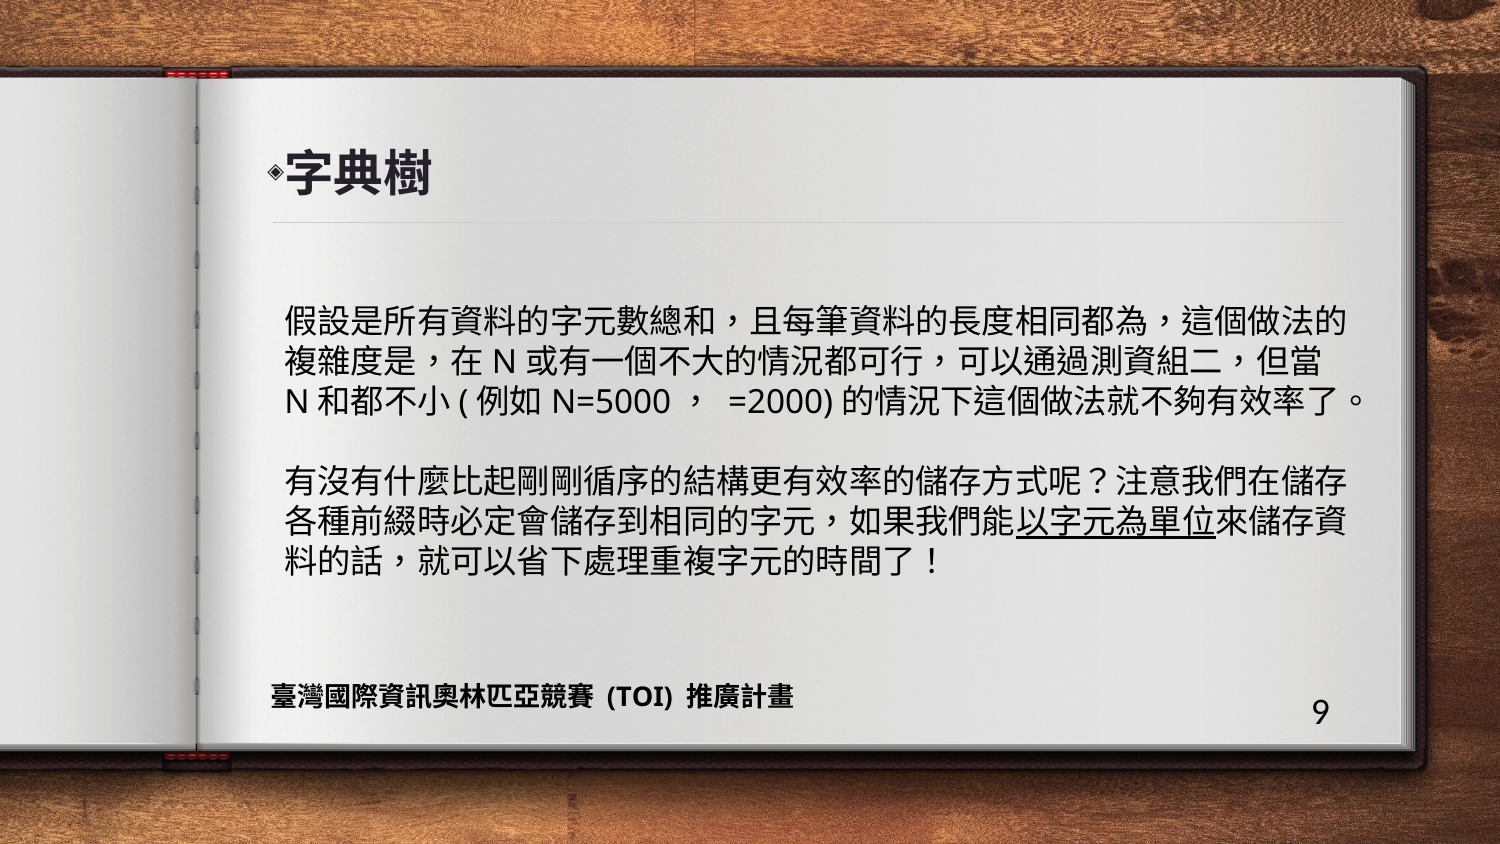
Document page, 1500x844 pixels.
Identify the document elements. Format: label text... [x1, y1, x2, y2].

list 字典樹 [252, 126, 1194, 216]
text_box [1295, 672, 1386, 737]
text_box 假設是所有資料的字元數總和，且每筆資料的長度相同都為，這個做法的複雜度是，在N或有一個不大的情況都可行，可以通過測資組二，但當N和都不小(例如N=5000， =2000)的情況下這個做法就不夠有效率了。 有沒有什麼比起剛剛循序的結構更有效率的儲存方式呢？注意我們在儲存各種前綴時必定會儲存到相同的字元，如果我們能以字元為單位來儲存資料的話，就可以省下處理重複字元的時間了！ [269, 293, 1367, 647]
